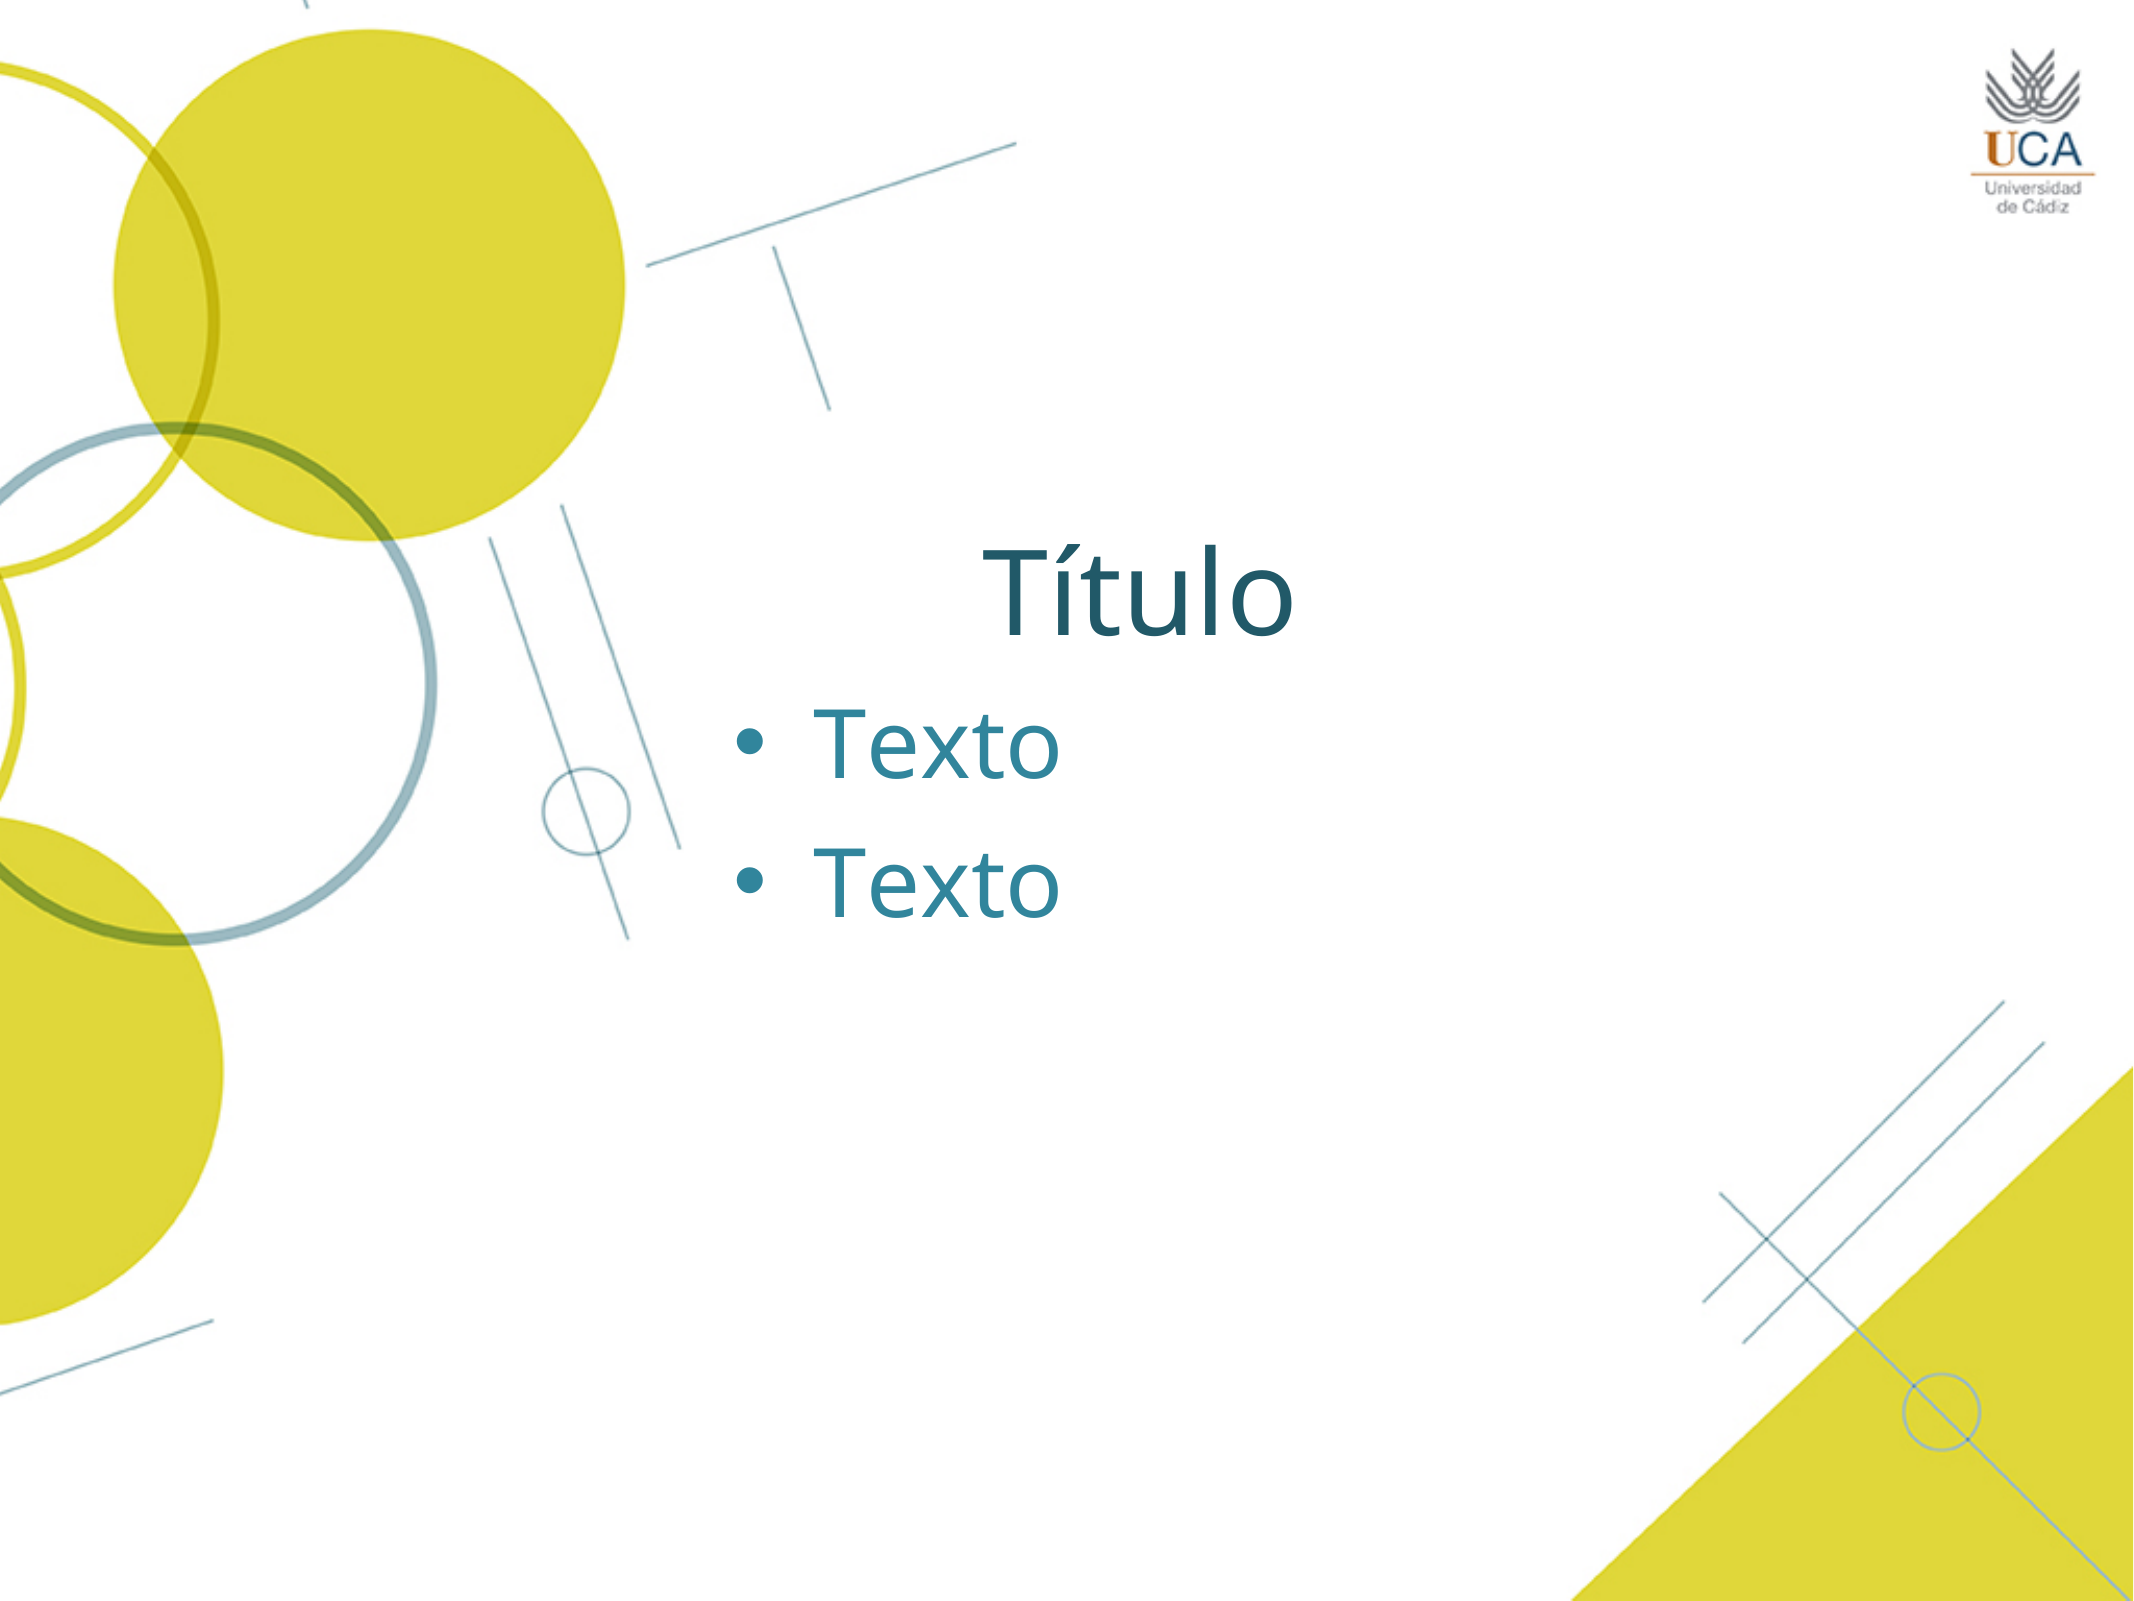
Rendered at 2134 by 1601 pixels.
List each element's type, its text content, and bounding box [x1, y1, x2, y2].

list Texto Texto [712, 672, 1534, 1451]
picture [0, 0, 2134, 1601]
title Título [712, 504, 1534, 672]
